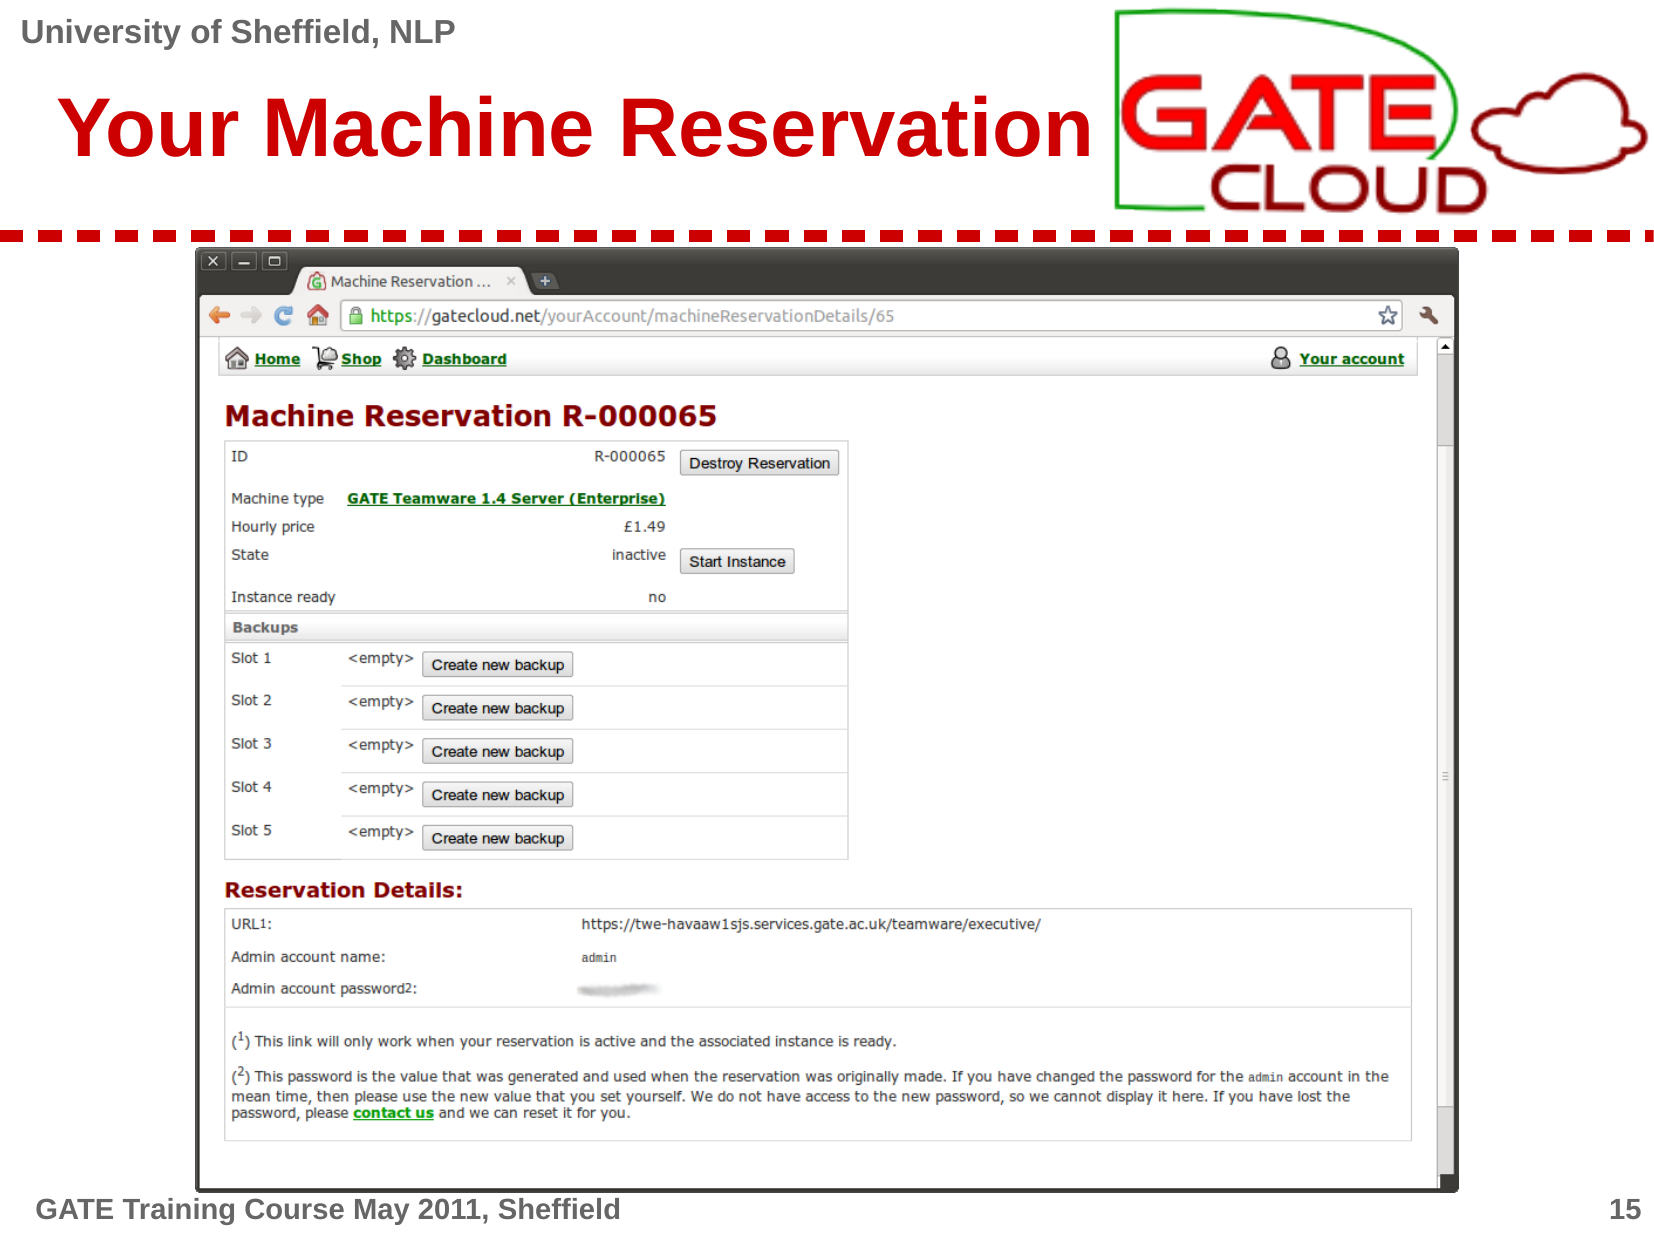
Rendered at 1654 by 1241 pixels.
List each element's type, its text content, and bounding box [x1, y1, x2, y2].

picture [1110, 5, 1654, 223]
picture [195, 247, 1459, 1193]
title Your Machine Reservation [56, 49, 1120, 207]
